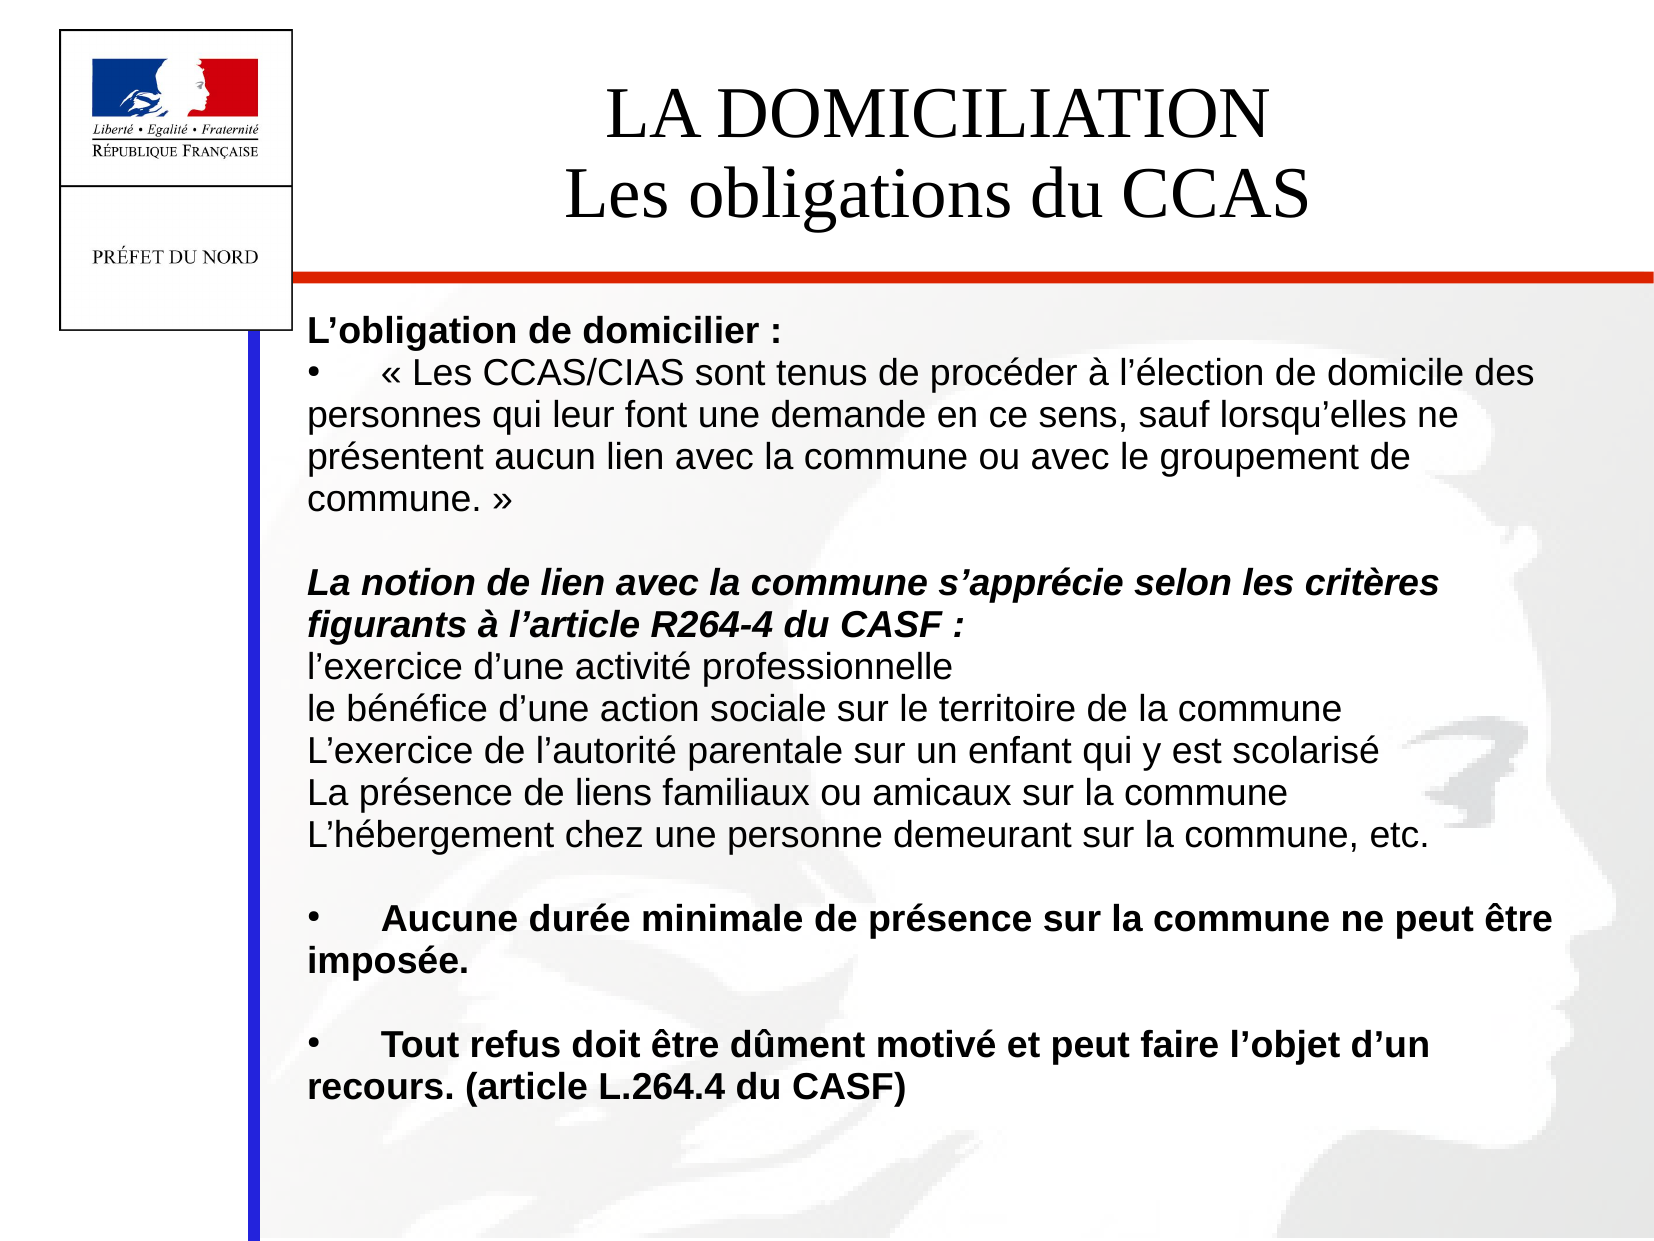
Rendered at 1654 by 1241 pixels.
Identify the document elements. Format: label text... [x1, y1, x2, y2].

subtitle L’obligation de domicilier : « Les CCAS/CIAS sont tenus de procéder à l’élection de domicile des personnes qui leur font une demande en ce sens, sauf lorsqu’elles ne présentent aucun lien avec la commune ou avec le groupement de commune. » La notion de lien avec la commune s’apprécie selon les critères figurants à l’article R264-4 du CASF : l’exercice d’une activité professionnelle le bénéfice d’une action sociale sur le territoire de la commune L’exercice de l’autorité parentale sur un enfant qui y est scolarisé La présence de liens familiaux ou amicaux sur la commune L’hébergement chez une personne demeurant sur la commune, etc. Aucune durée minimale de présence sur la commune ne peut être imposée. Tout refus doit être dûment motivé et peut faire l’objet d’un recours. (article L.264.4 du CASF) [307, 304, 1574, 1113]
title LA DOMICILIATION Les obligations du CCAS [307, 49, 1571, 257]
picture [59, 29, 293, 331]
